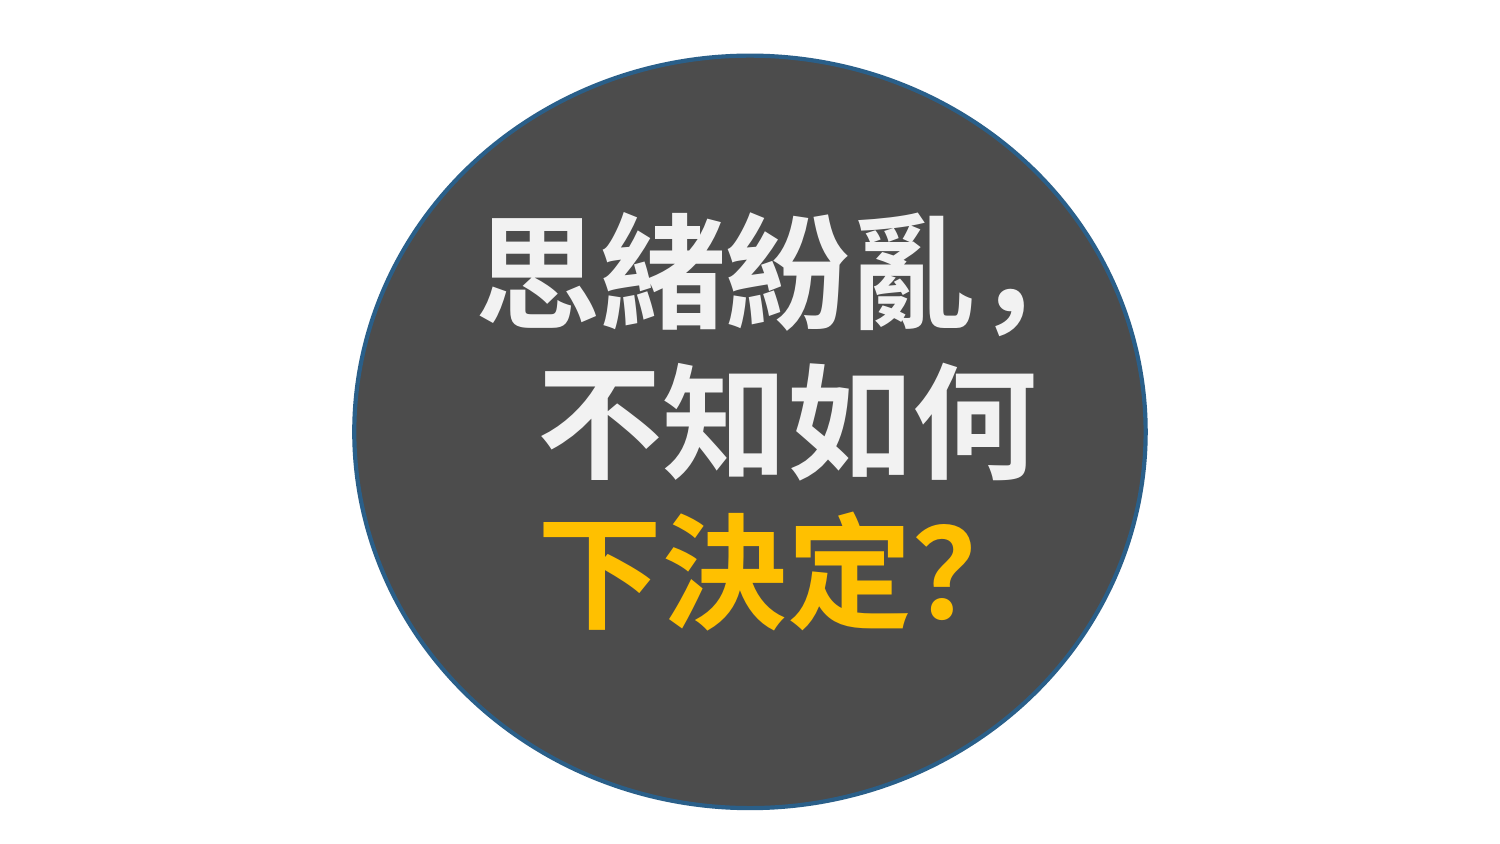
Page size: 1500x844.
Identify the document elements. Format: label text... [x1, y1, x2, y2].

text_box [354, 210, 1071, 809]
text_box [449, 55, 1051, 187]
text_box 思緒紛亂， 不知如何 下決定？ [430, 187, 1146, 652]
